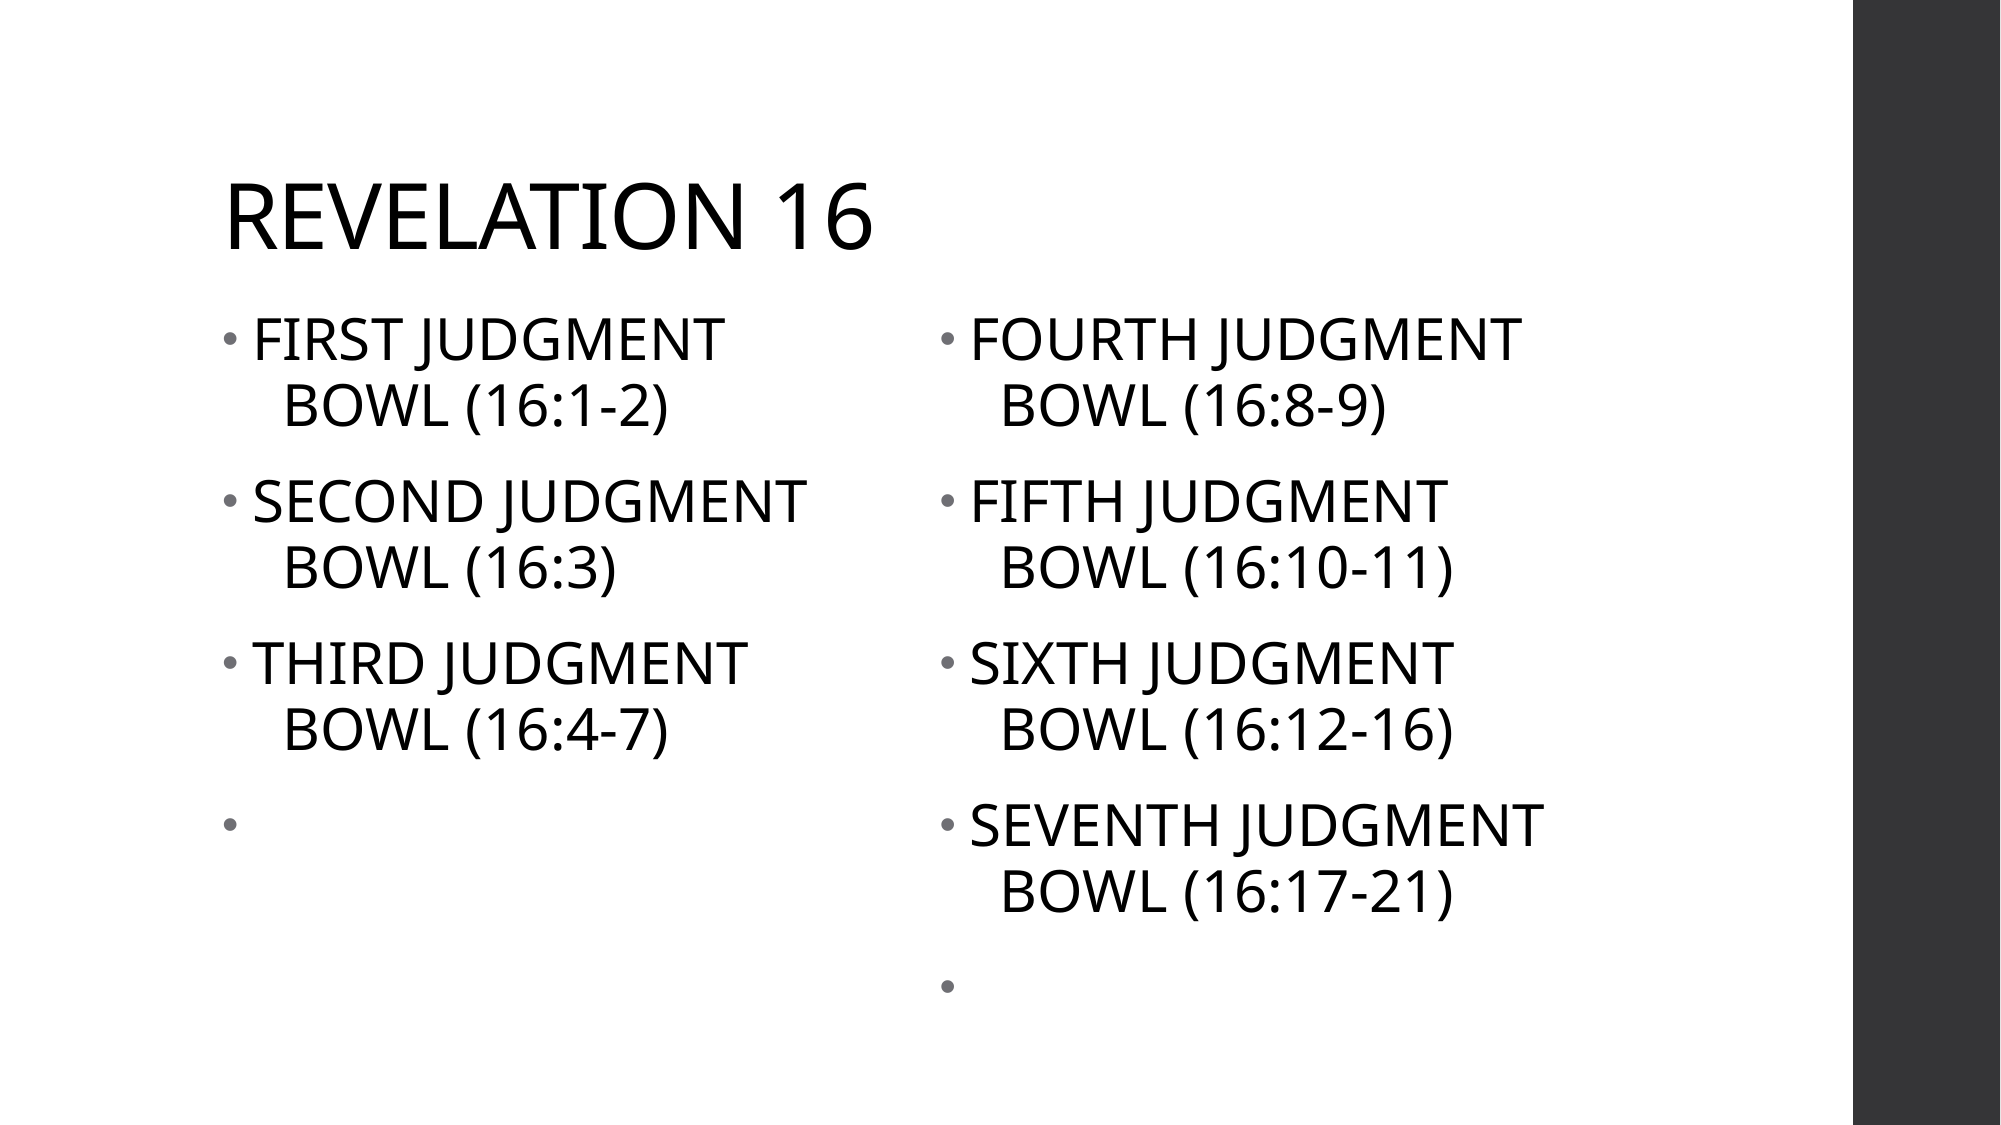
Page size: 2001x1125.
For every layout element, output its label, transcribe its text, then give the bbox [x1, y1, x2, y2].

list FIRST JUDGMENT BOWL (16:1-2) SECOND JUDGMENT BOWL (16:3) THIRD JUDGMENT BOWL (16:4-7) [207, 299, 900, 1014]
title REVELATION 16 [206, 60, 1797, 278]
list FOURTH JUDGMENT BOWL (16:8-9) FIFTH JUDGMENT BOWL (16:10-11) SIXTH JUDGMENT BOWL (16:12-16) SEVENTH JUDGMENT BOWL (16:17-21) [924, 299, 1617, 1014]
